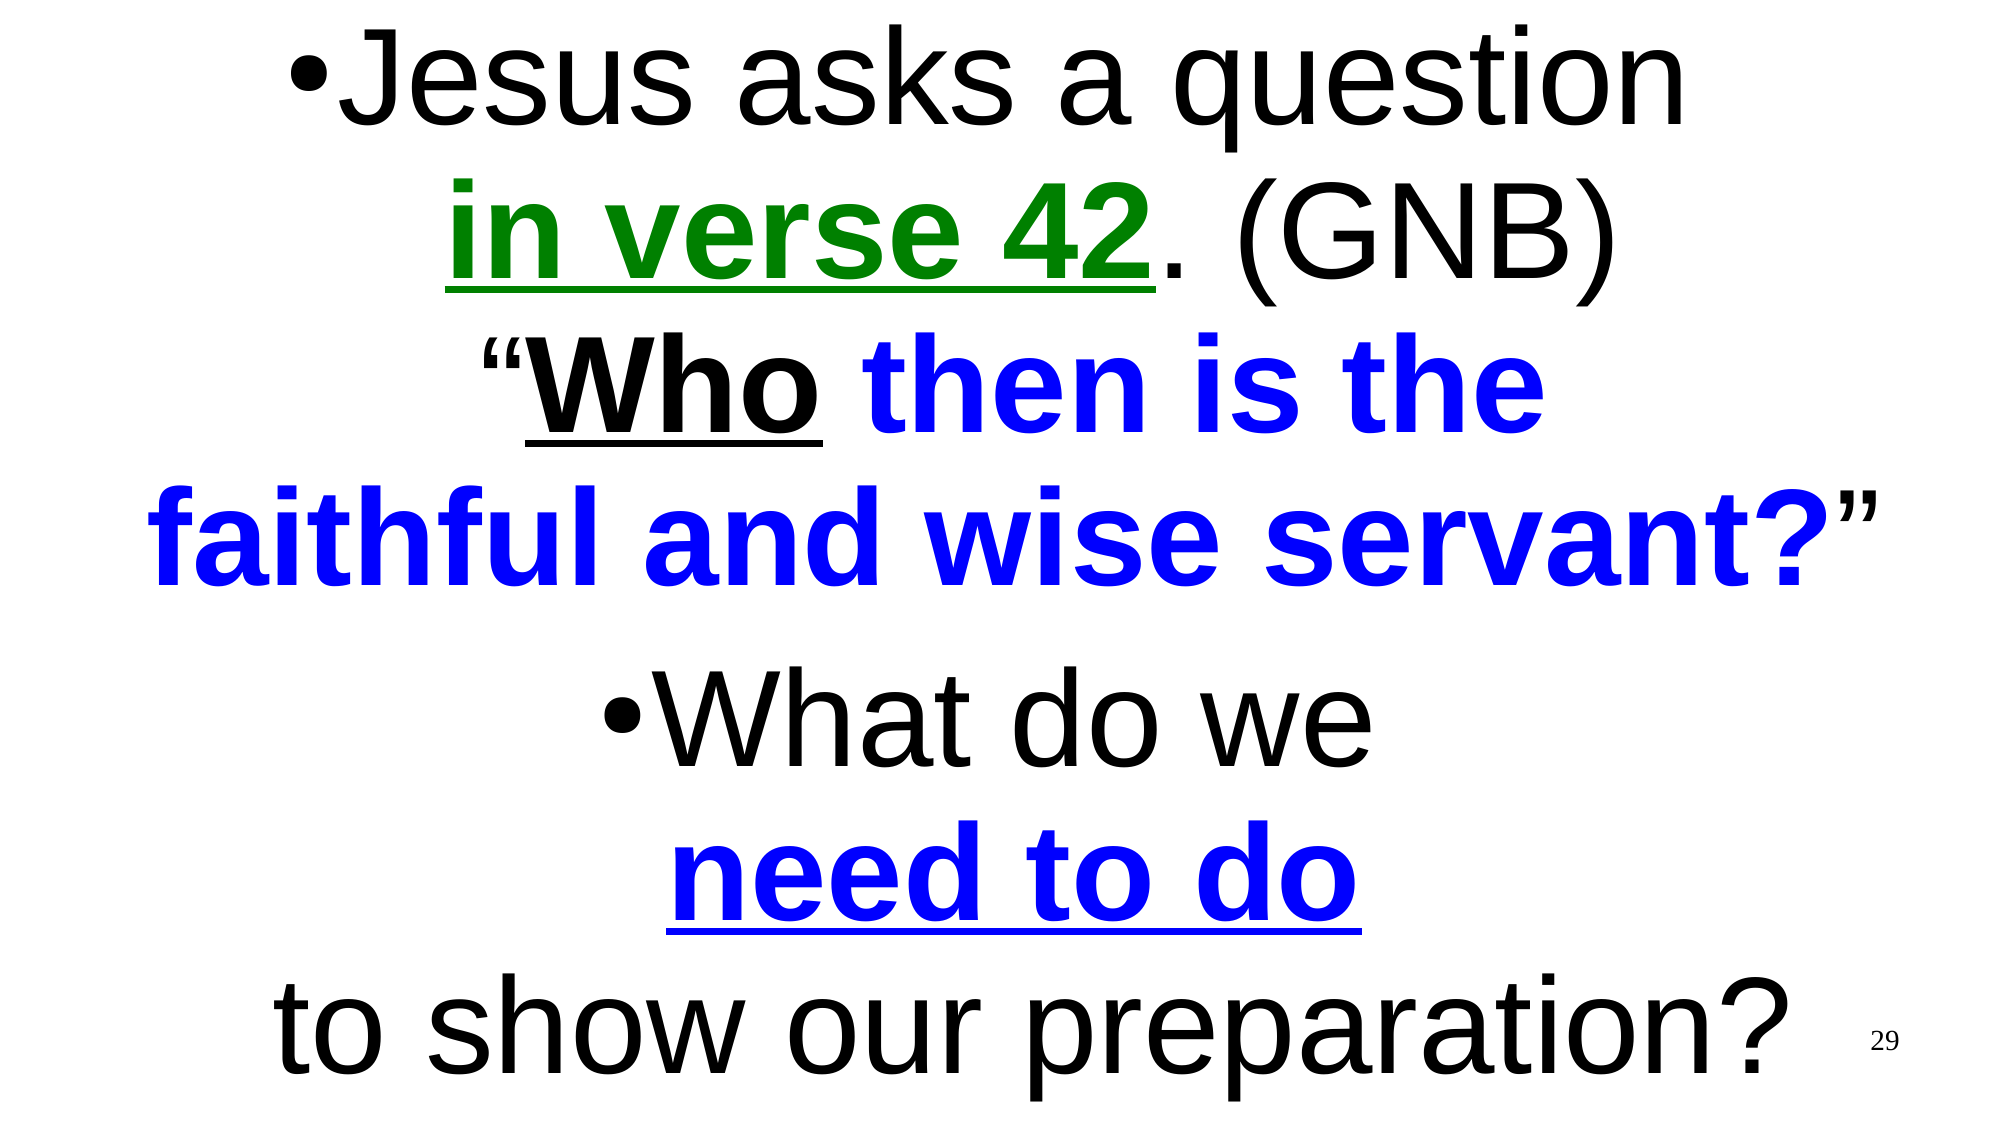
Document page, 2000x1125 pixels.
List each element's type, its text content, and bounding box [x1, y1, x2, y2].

list Jesus asks a question in verse 42. (GNB) “Who then is the faithful and wise servant?” What do we need to do to show our preparation? [0, 0, 1996, 1123]
